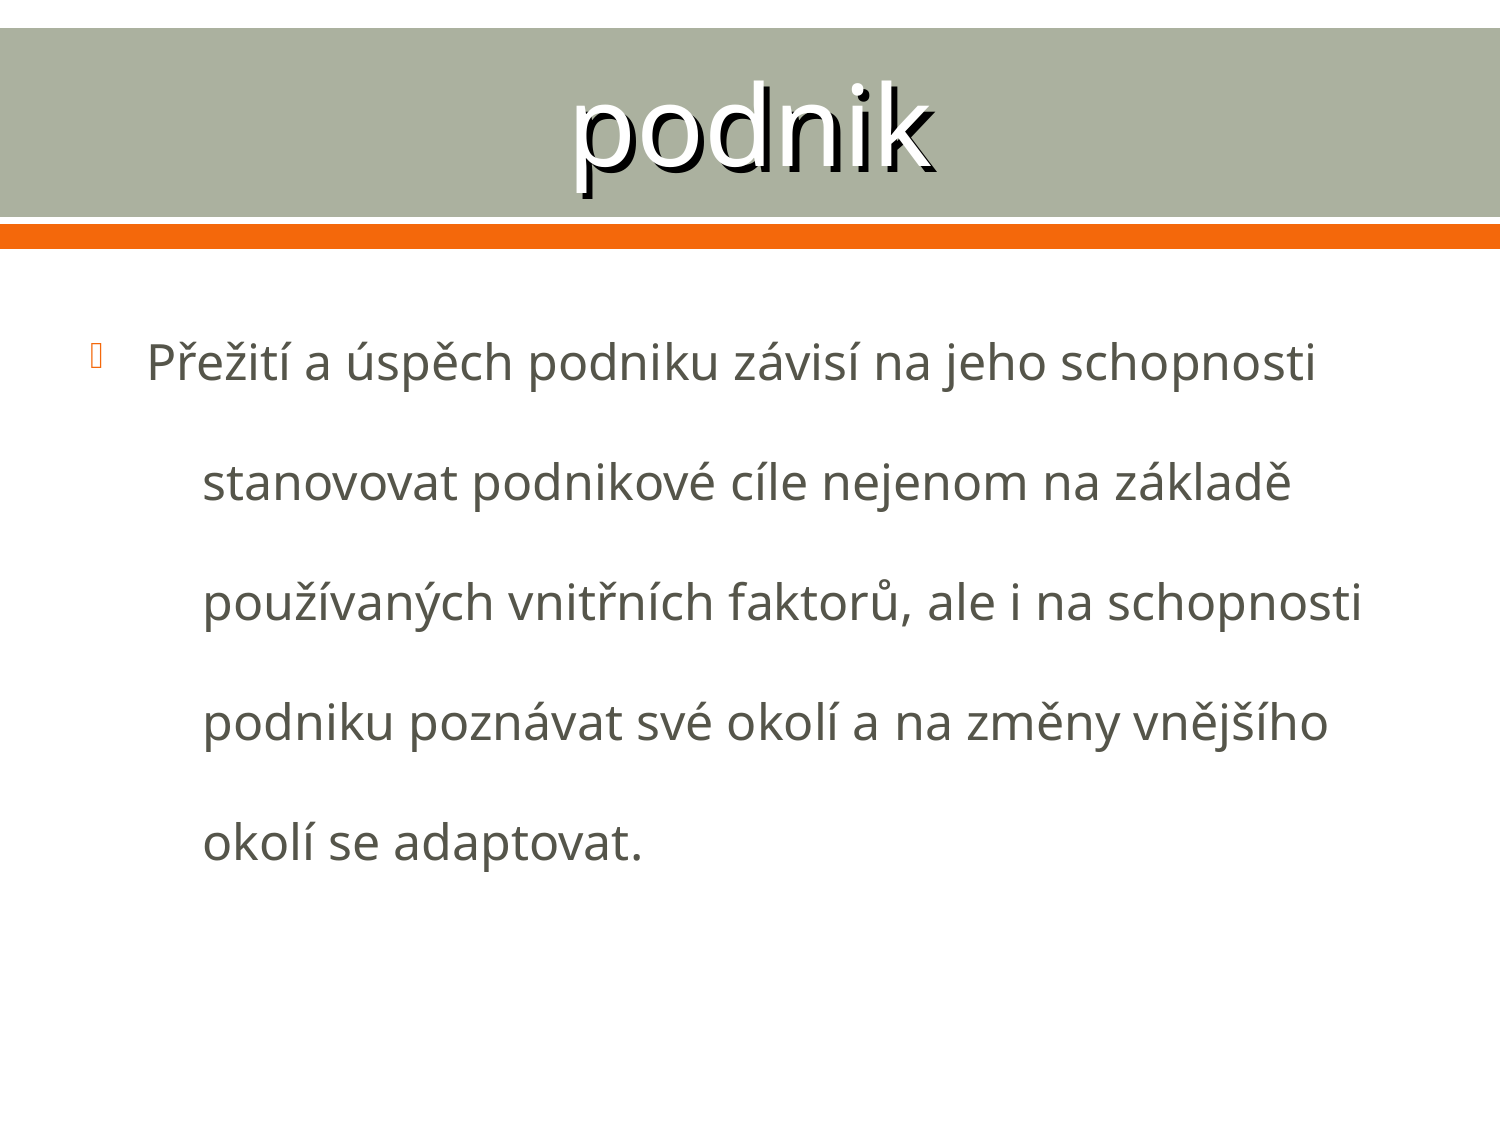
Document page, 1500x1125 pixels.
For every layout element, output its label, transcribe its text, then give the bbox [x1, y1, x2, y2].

list Přežití a úspěch podniku závisí na jeho schopnosti stanovovat podnikové cíle nejenom na základě používaných vnitřních faktorů, ale i na schopnosti podniku poznávat své okolí a na změny vnějšího okolí se adaptovat. [75, 262, 1426, 1005]
title podnik [75, 29, 1426, 213]
